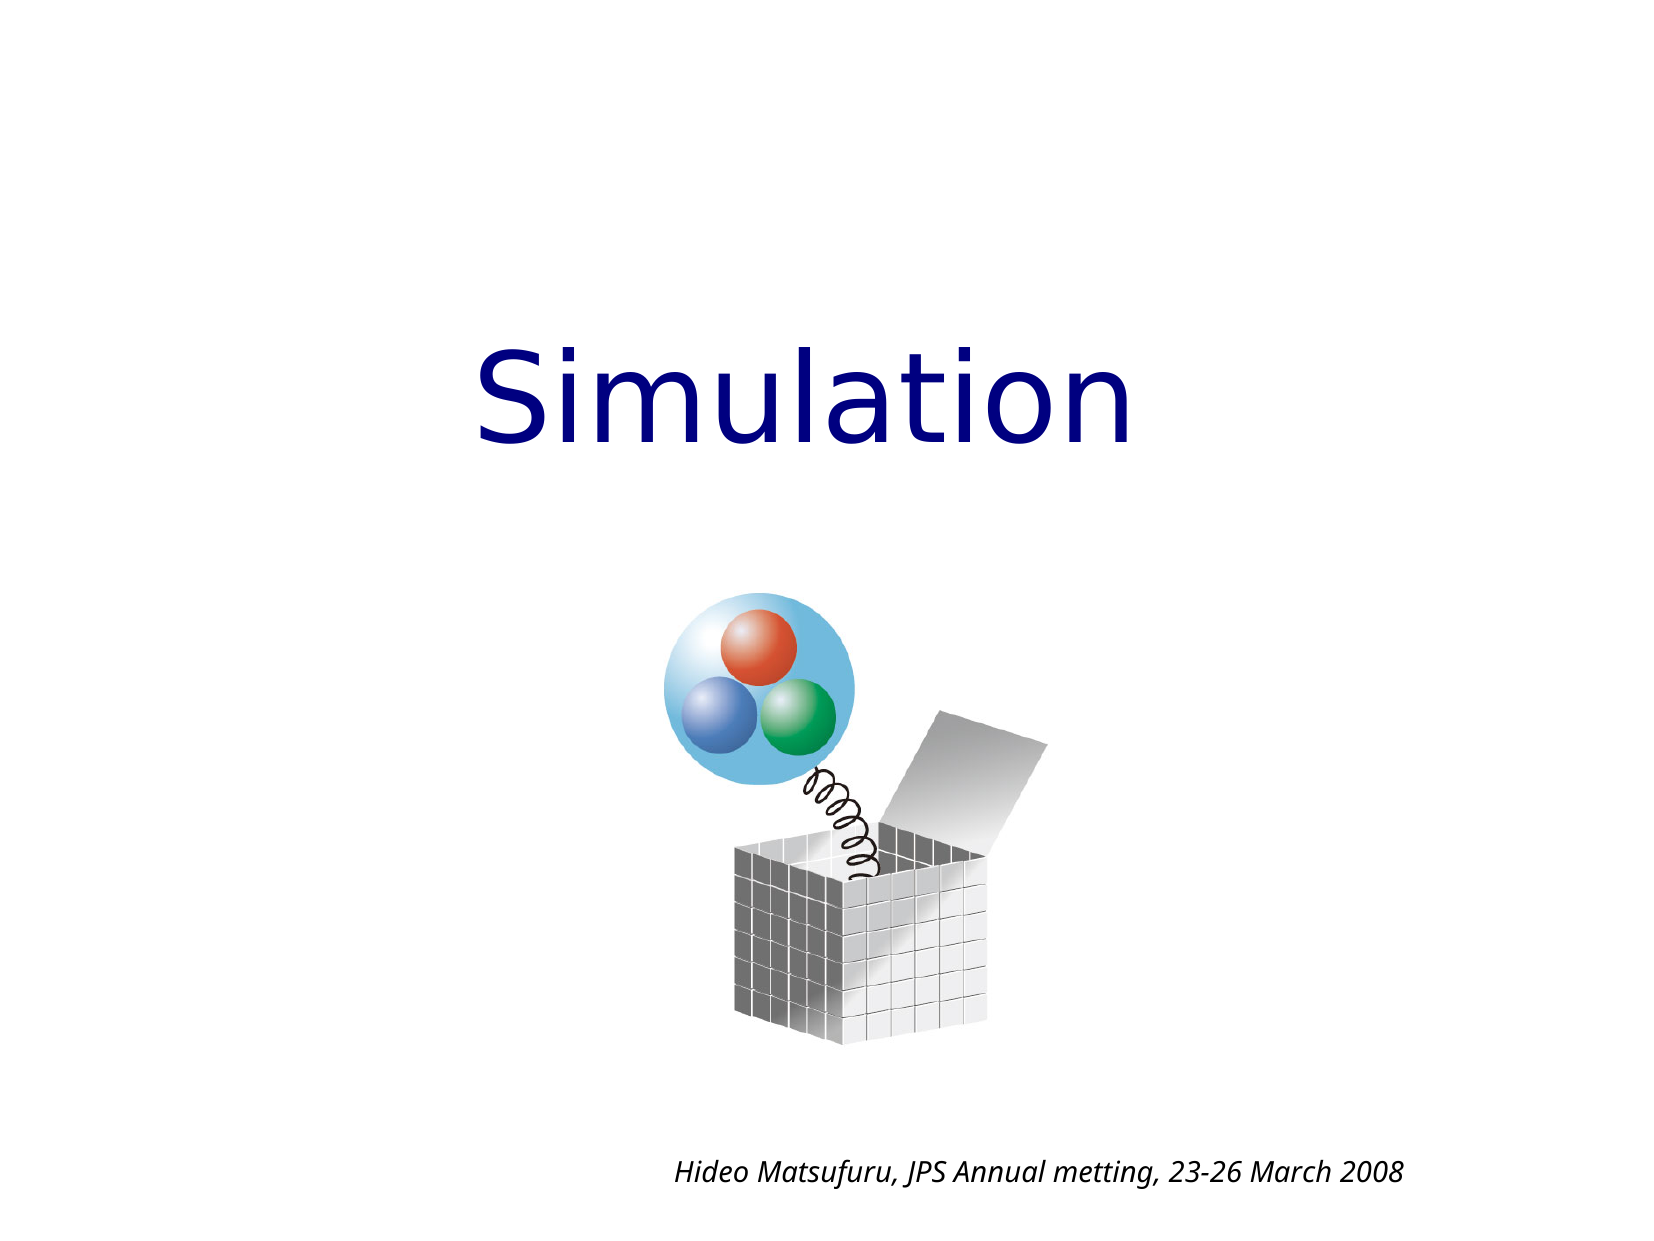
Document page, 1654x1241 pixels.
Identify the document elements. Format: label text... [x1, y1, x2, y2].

text_box Simulation [472, 326, 1139, 473]
picture [649, 575, 1063, 1063]
